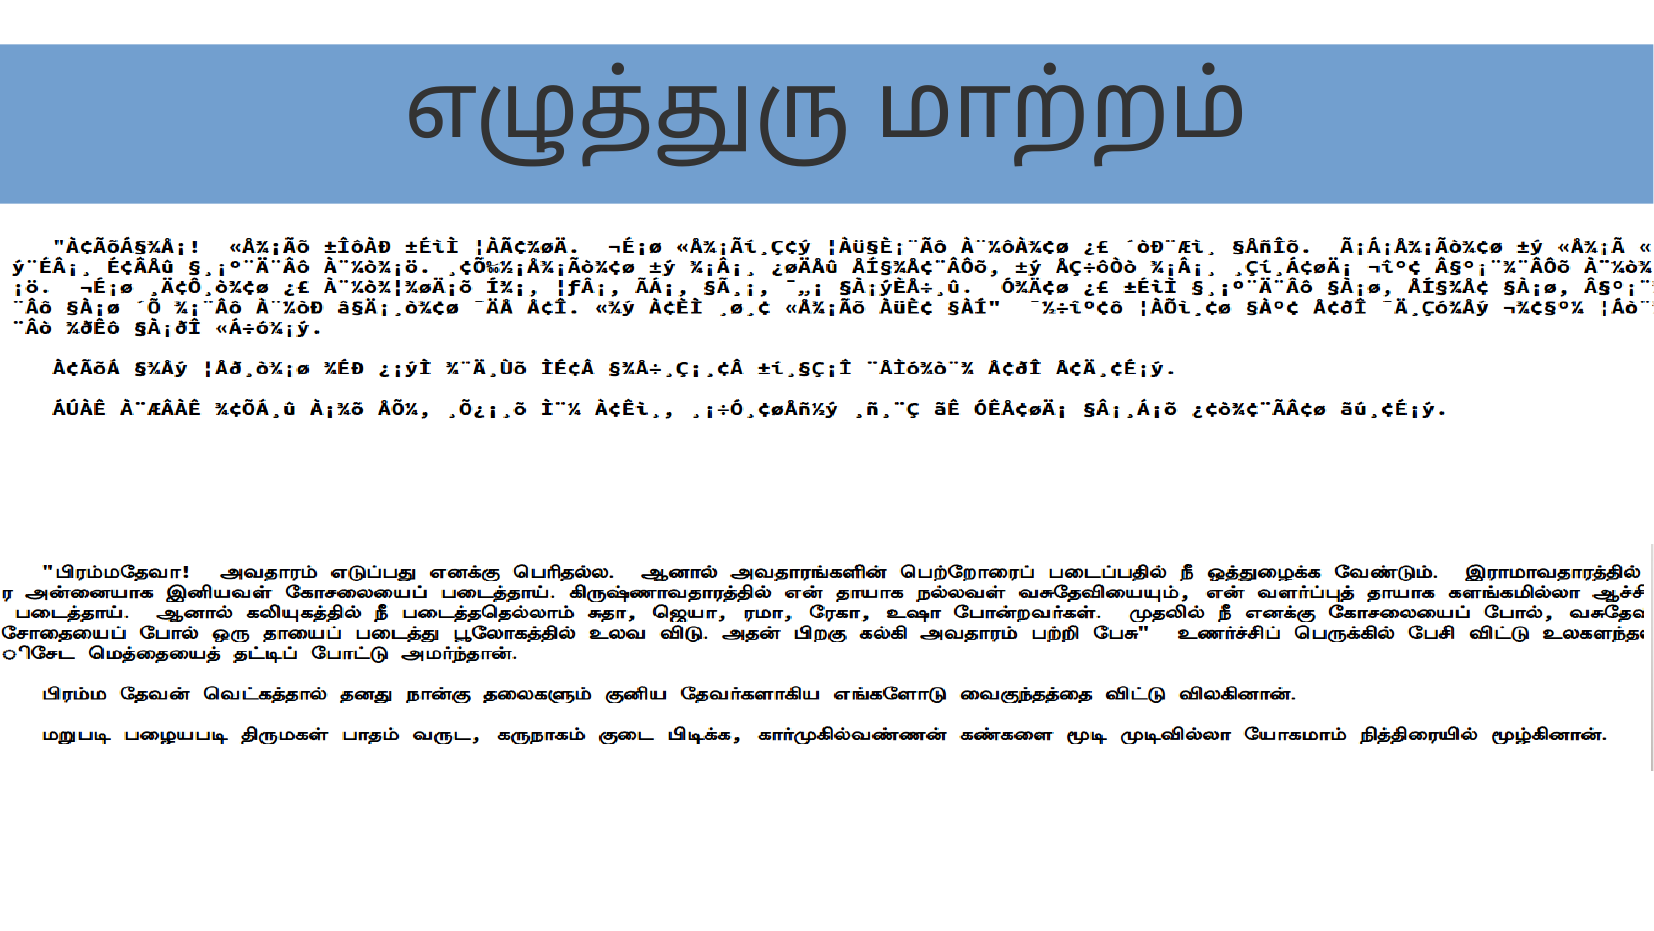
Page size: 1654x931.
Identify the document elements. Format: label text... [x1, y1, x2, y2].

picture [0, 544, 1654, 771]
text_box [0, 44, 1654, 204]
title எழுத்துரு மாற்றம் [82, 37, 1571, 193]
picture [11, 217, 1654, 435]
